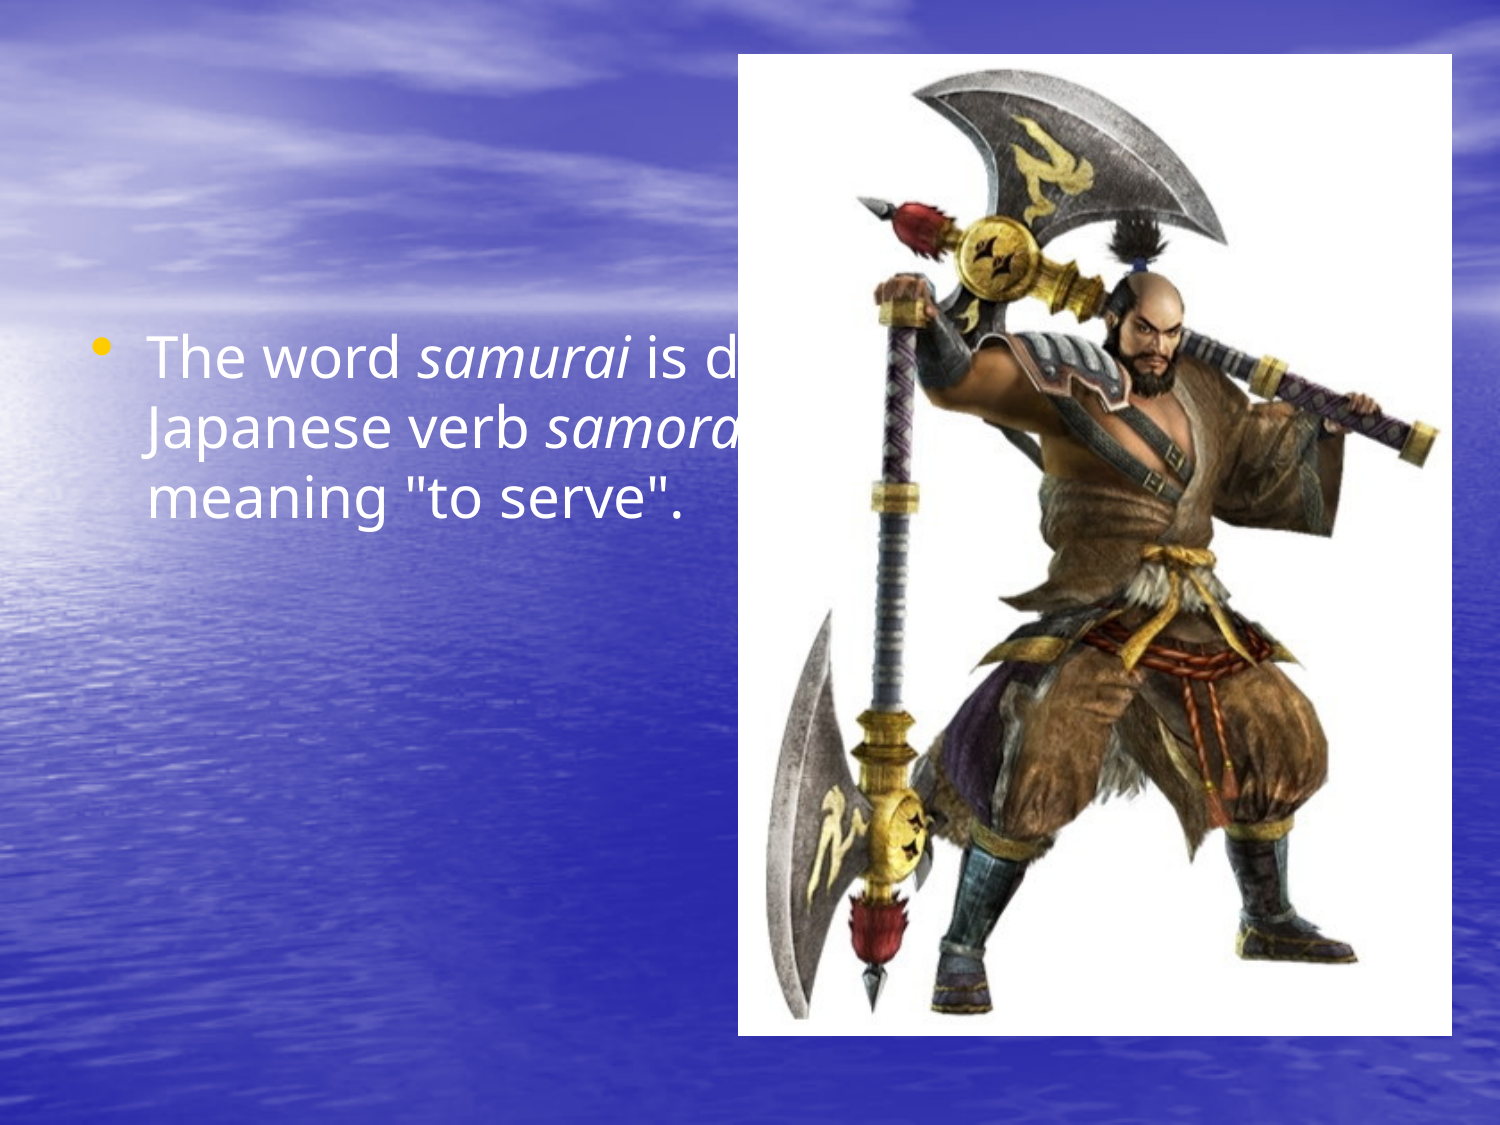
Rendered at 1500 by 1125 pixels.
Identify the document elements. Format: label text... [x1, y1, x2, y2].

list The word samurai is derived from the archaic Japanese verb samorau, changed to saburau, meaning "to serve". [75, 312, 738, 988]
picture [0, 0, 1500, 1125]
